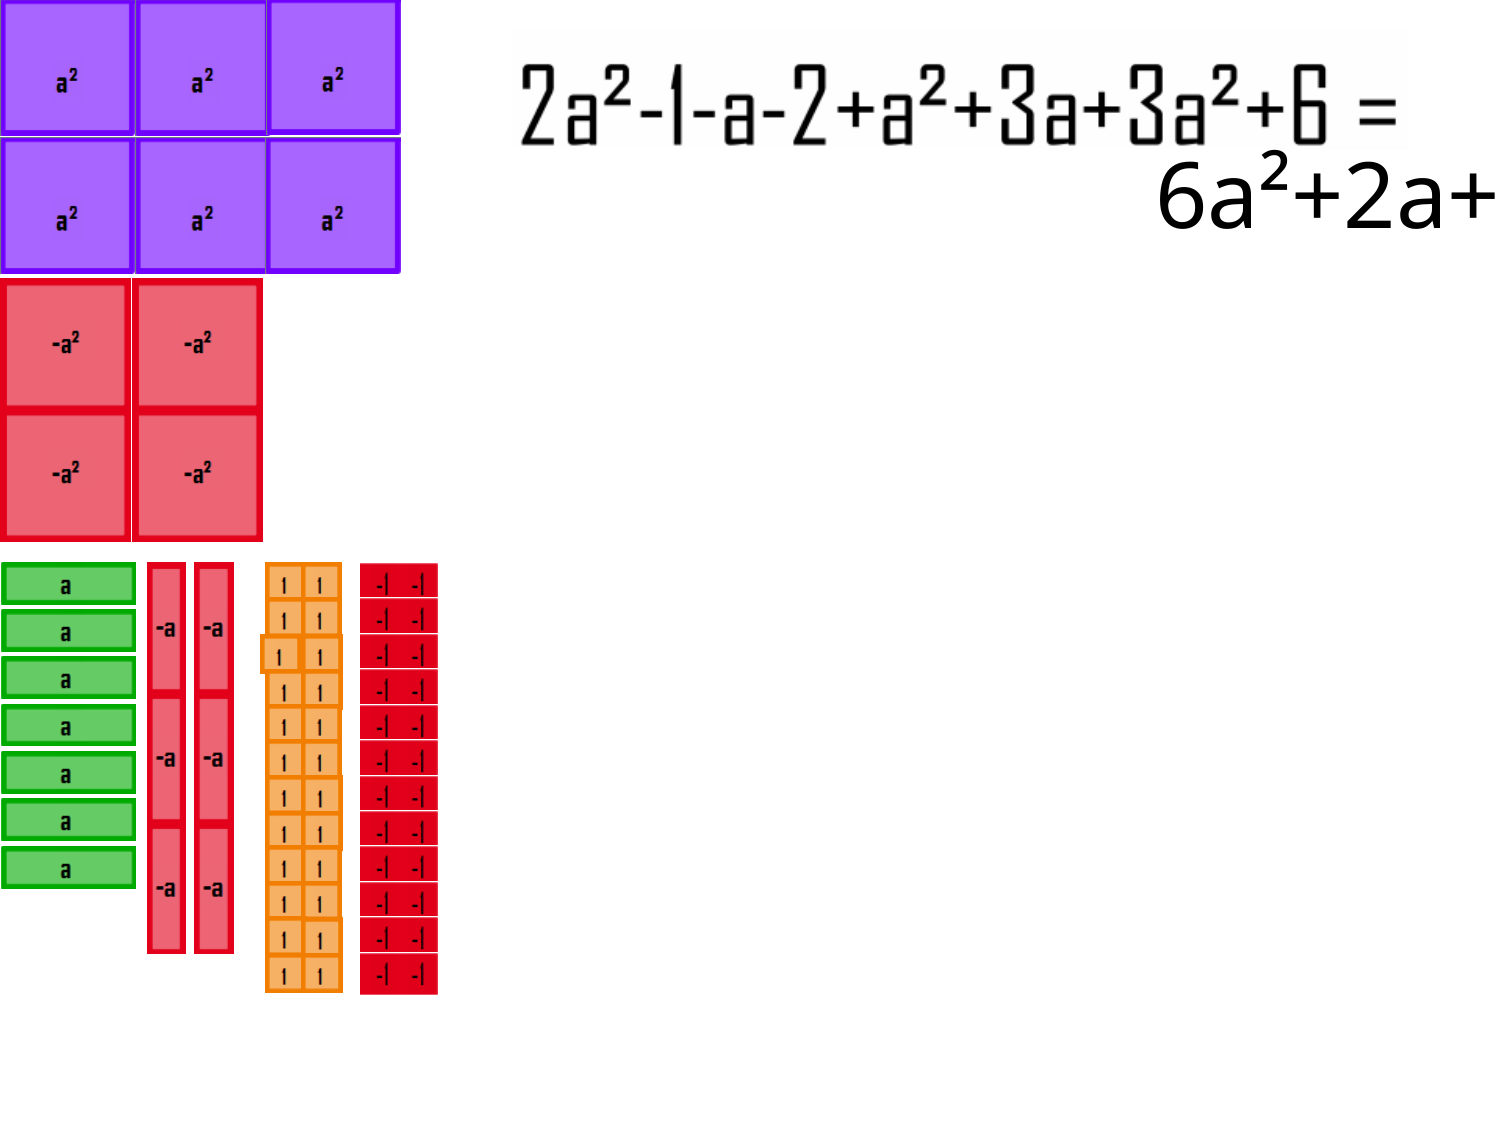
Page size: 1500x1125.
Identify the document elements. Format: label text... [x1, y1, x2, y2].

picture [0, 798, 136, 841]
picture [0, 278, 131, 542]
picture [0, 751, 136, 794]
picture [501, 19, 1407, 149]
picture [360, 562, 438, 996]
text_box 6a²+2a+3 [1140, 129, 1500, 255]
picture [0, 846, 136, 889]
picture [0, 0, 401, 136]
picture [147, 562, 186, 954]
picture [0, 704, 136, 747]
picture [194, 562, 234, 954]
picture [0, 562, 136, 605]
picture [132, 278, 263, 542]
picture [0, 609, 136, 652]
picture [0, 137, 401, 274]
picture [260, 562, 343, 993]
picture [0, 656, 136, 699]
